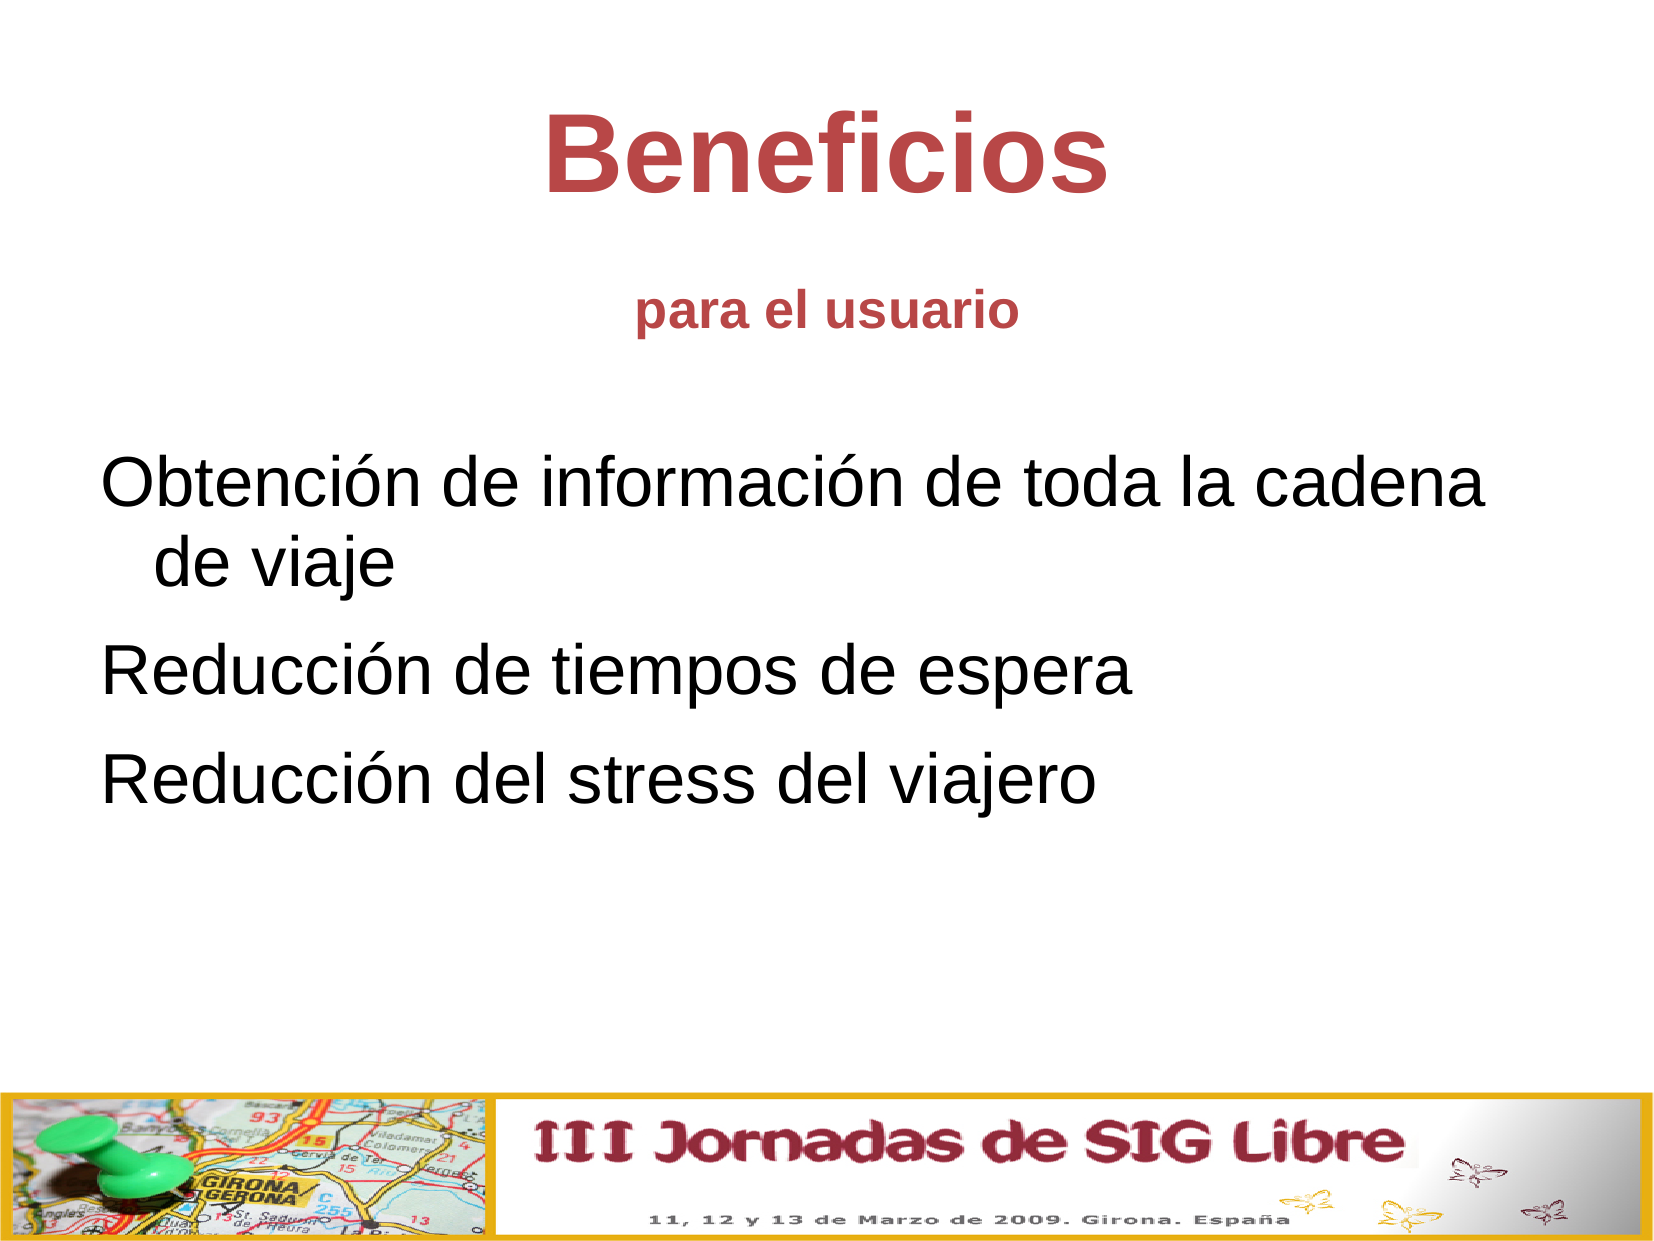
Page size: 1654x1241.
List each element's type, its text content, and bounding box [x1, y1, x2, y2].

picture [0, 1092, 1654, 1241]
list Obtención de información de toda la cadena de viaje Reducción de tiempos de espera Reducción del stress del viajero [82, 442, 1571, 1047]
text_box para el usuario [620, 271, 1037, 369]
title Beneficios [82, 49, 1571, 257]
